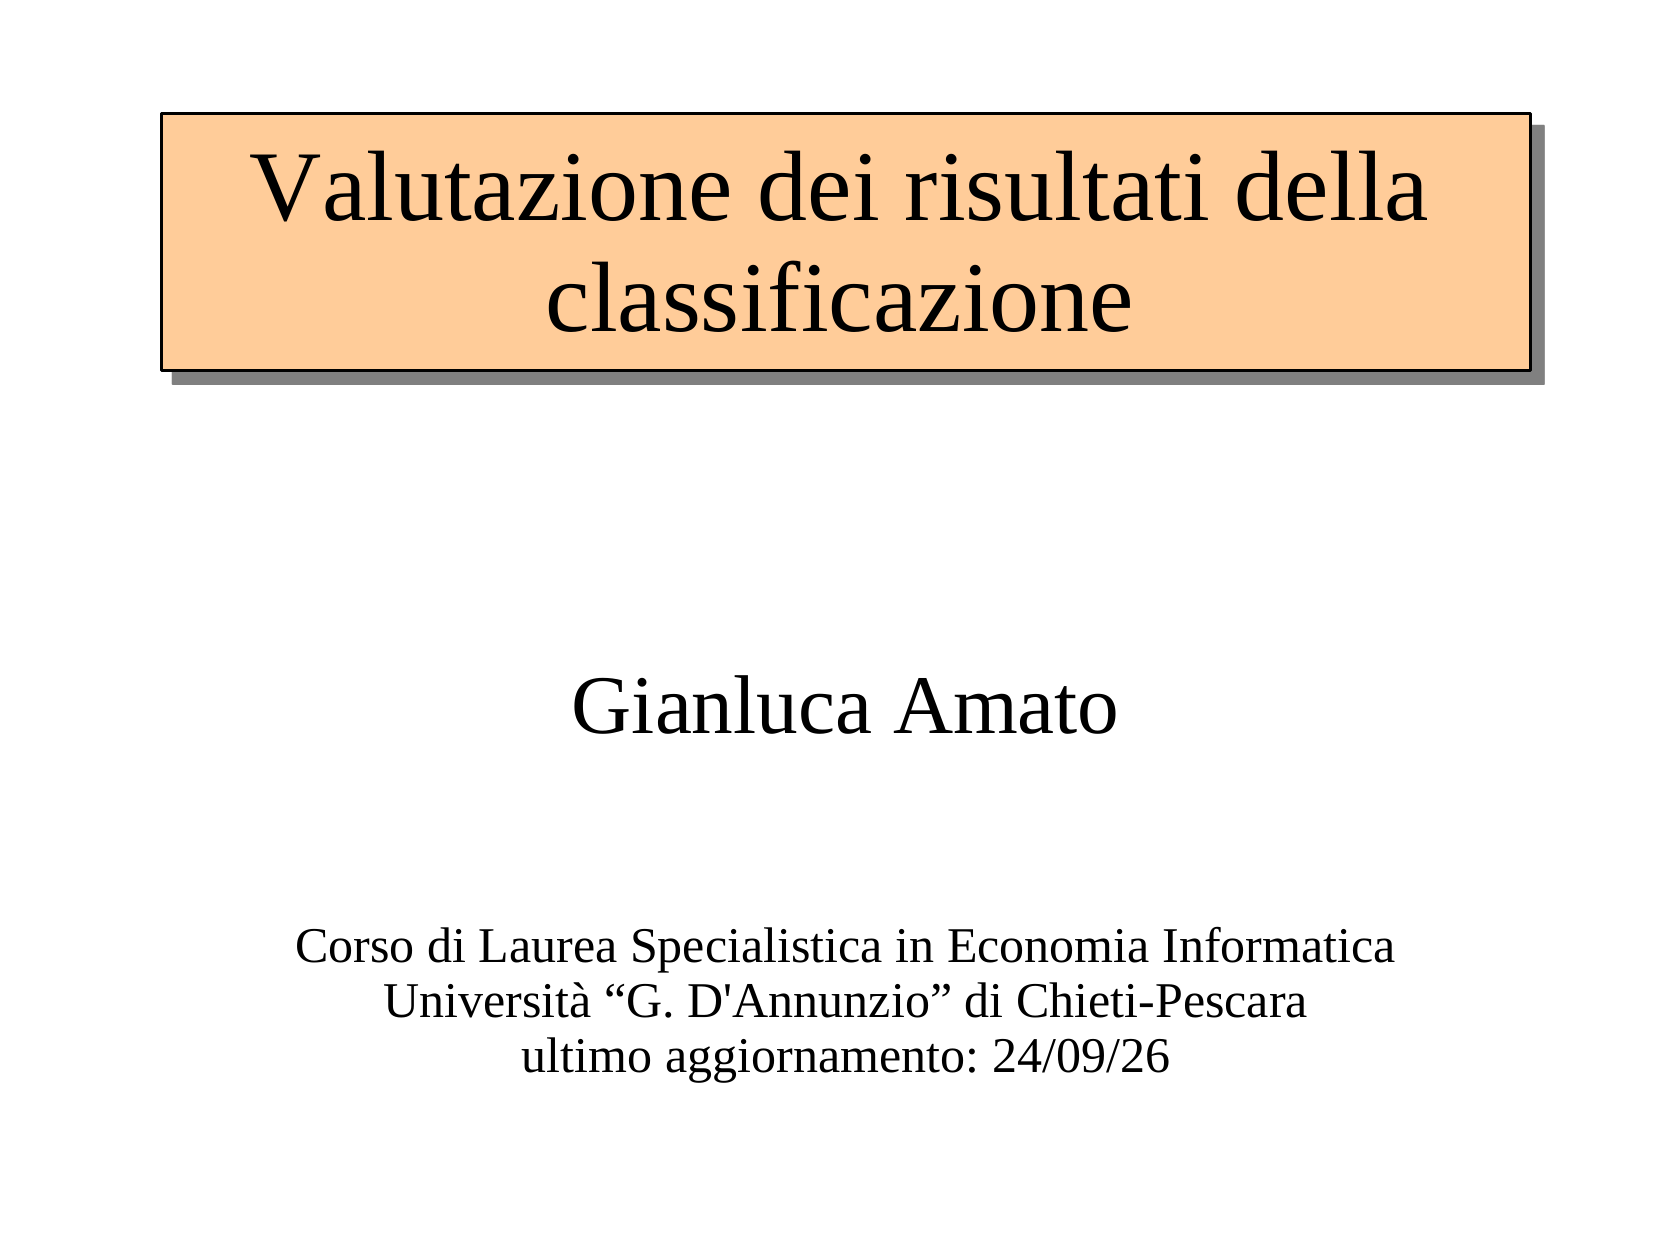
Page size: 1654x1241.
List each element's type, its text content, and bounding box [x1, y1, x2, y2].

text_box Gianluca Amato Corso di Laurea Specialistica in Economia Informatica Università “G. D'Annunzio” di Chieti-Pescara ultimo aggiornamento: 15/05/09 [250, 659, 1443, 1084]
text_box Valutazione dei risultati della classificazione [161, 113, 1531, 371]
